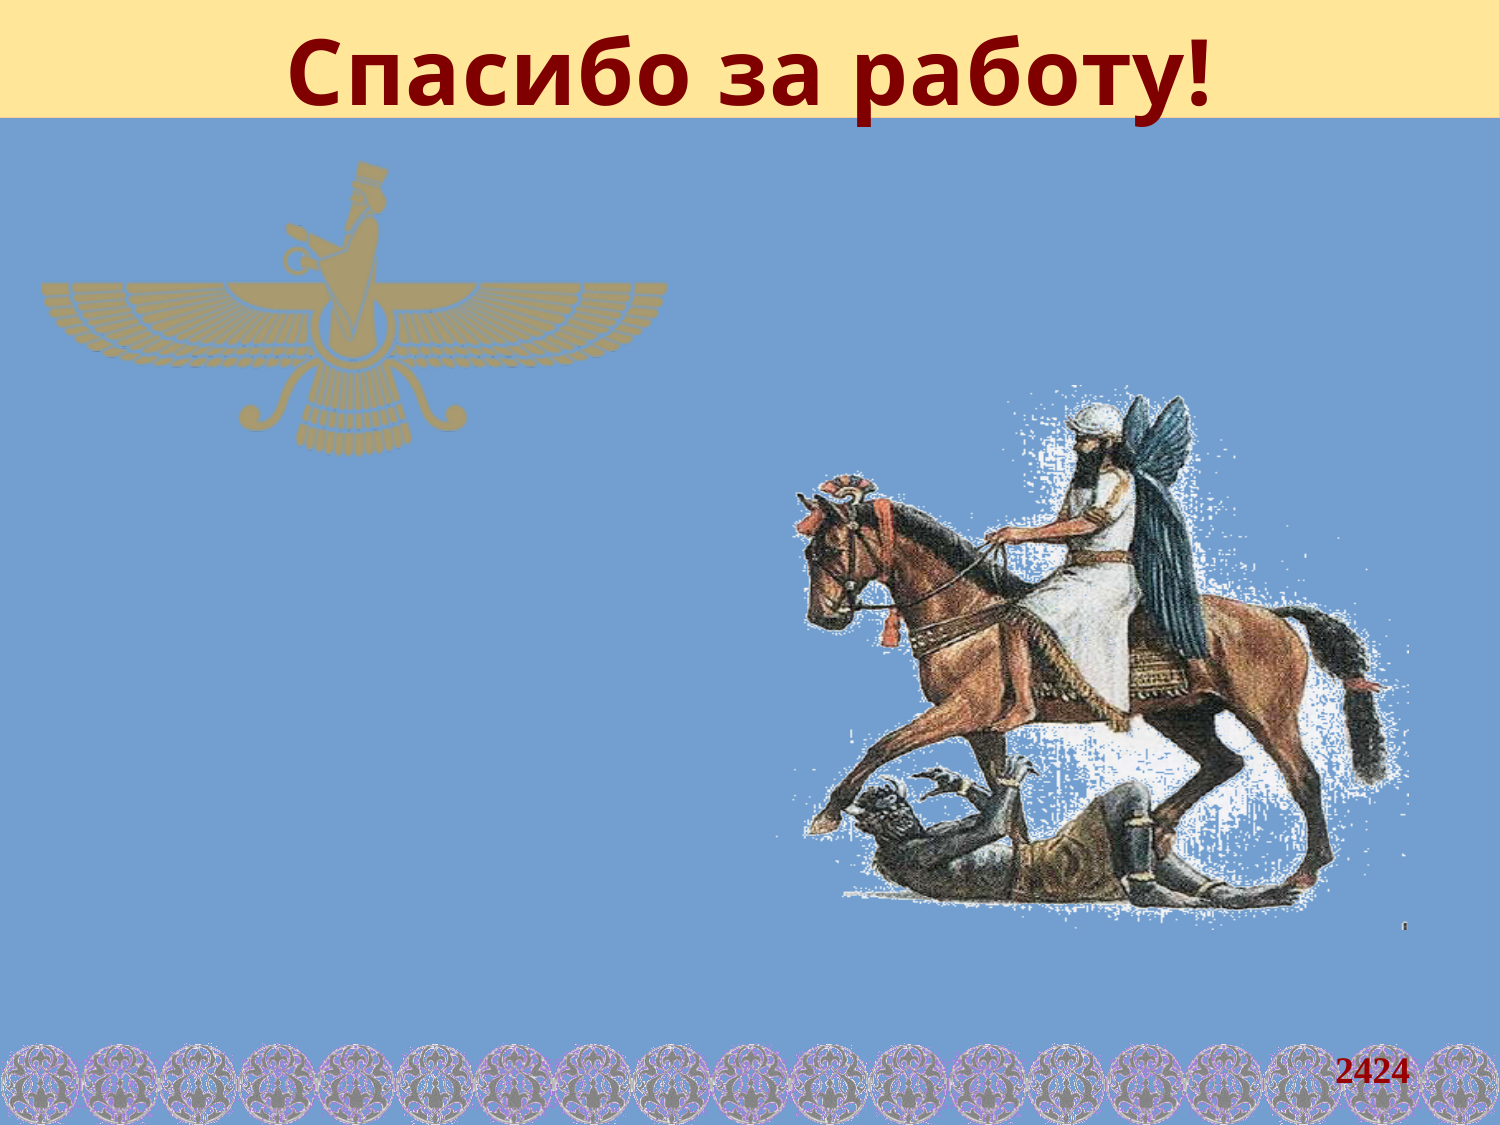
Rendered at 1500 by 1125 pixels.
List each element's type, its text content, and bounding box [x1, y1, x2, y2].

picture [41, 160, 667, 457]
picture [0, 1043, 1500, 1125]
slide_number <number><number> [1074, 1042, 1425, 1103]
title Спасибо за работу! [41, 0, 1459, 203]
picture [773, 385, 1409, 930]
